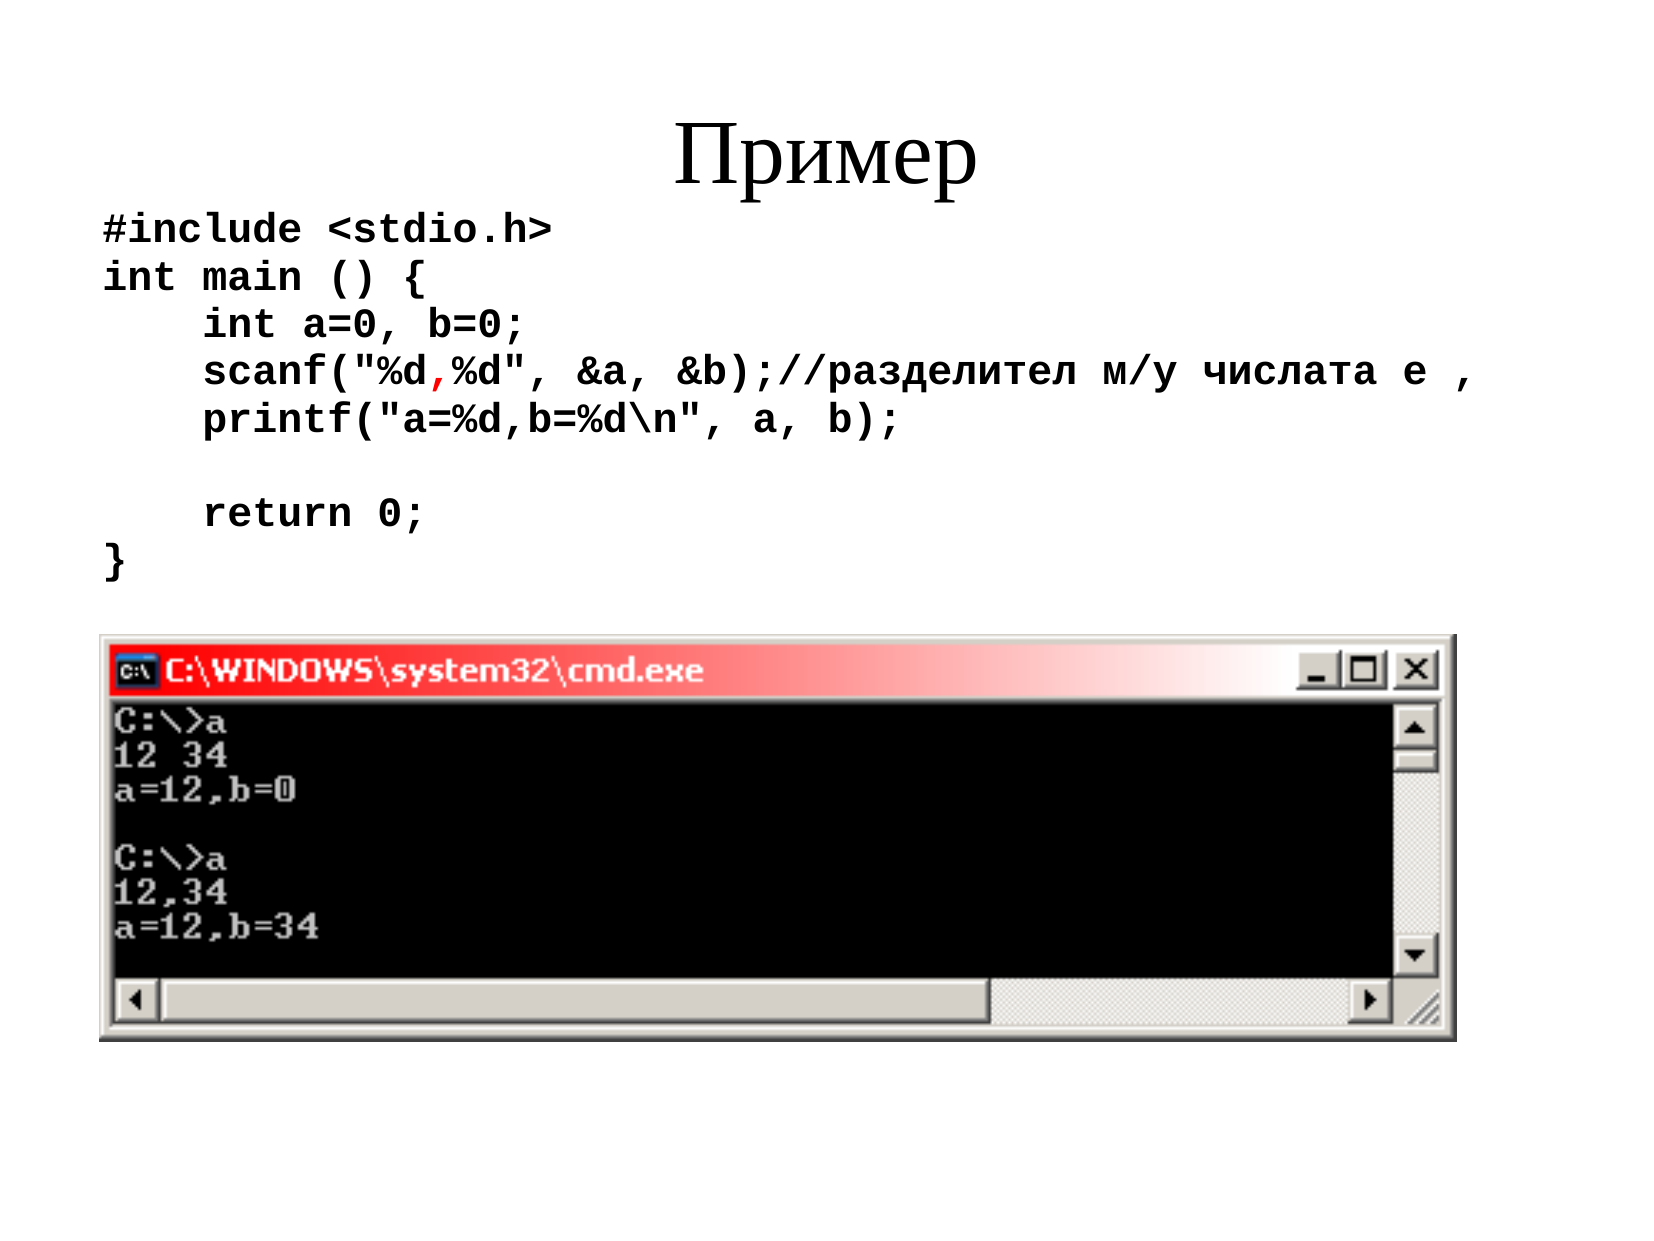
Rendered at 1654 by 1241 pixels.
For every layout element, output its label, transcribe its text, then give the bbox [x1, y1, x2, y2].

picture [99, 634, 1457, 1042]
title Пример [82, 49, 1571, 257]
text_box #include <stdio.h> int main () { int a=0, b=0; scanf("%d,%d", &a, &b);//разделител м/у числата е , printf("a=%d,b=%d\n", a, b); return 0; } [87, 200, 1634, 694]
